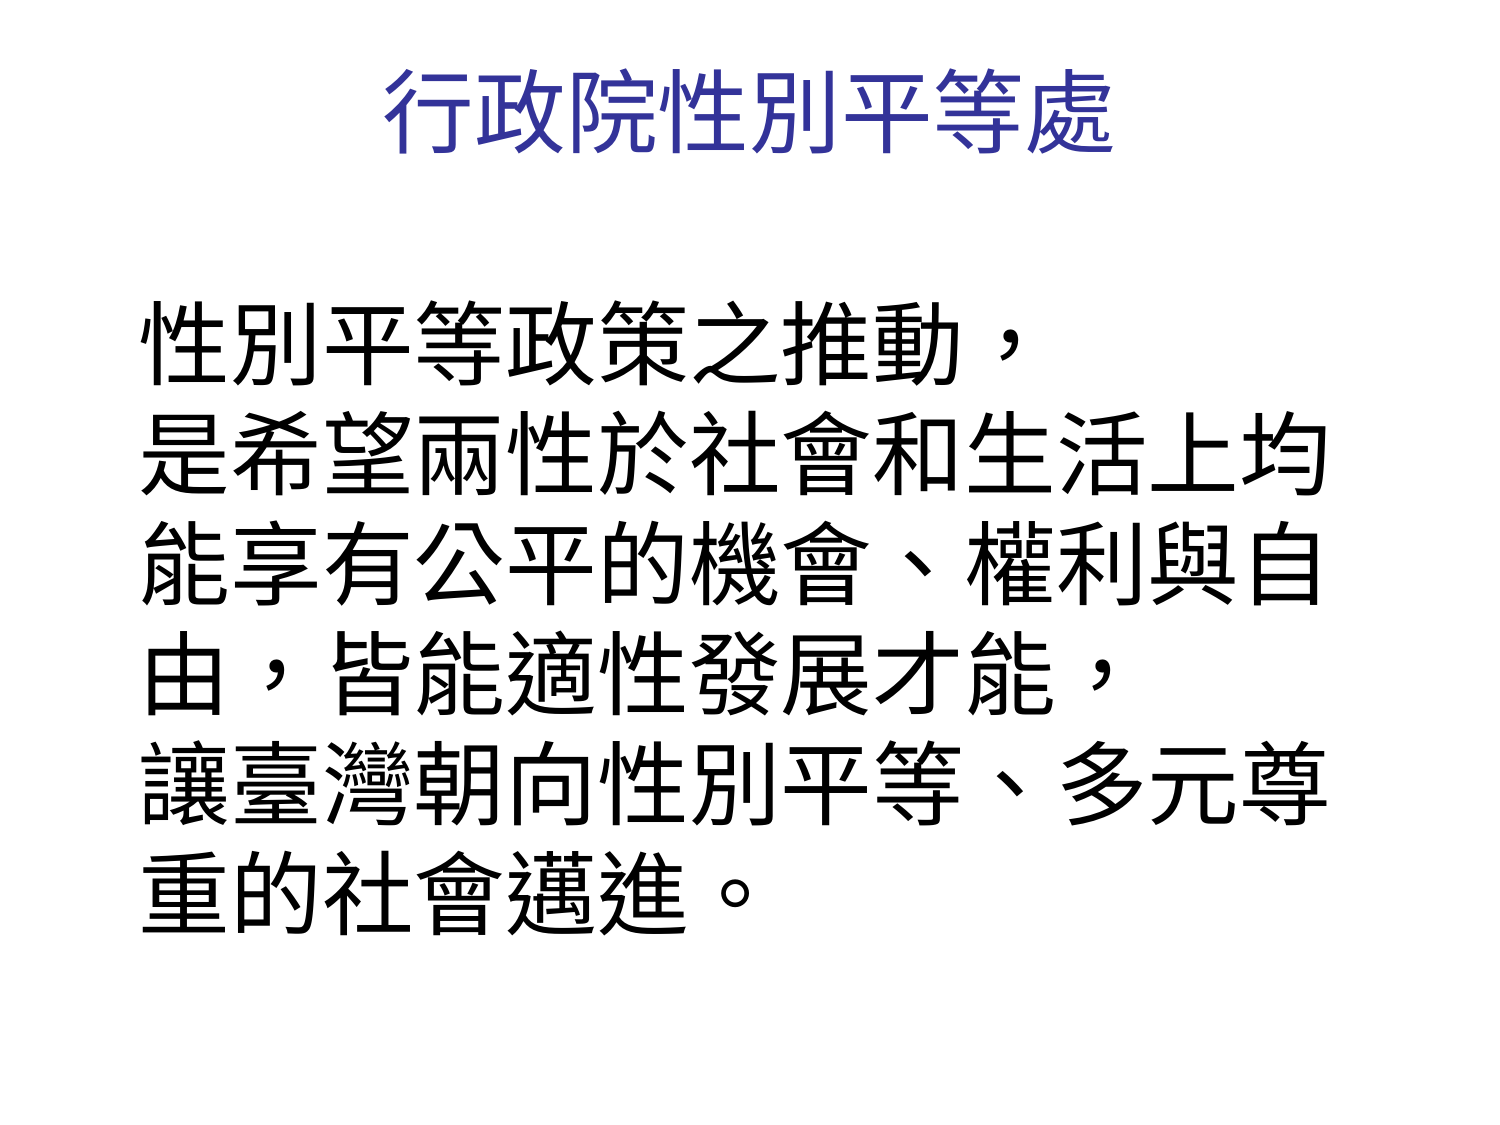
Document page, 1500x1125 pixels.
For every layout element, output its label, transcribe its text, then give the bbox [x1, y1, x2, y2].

title 行政院性別平等處 [112, 31, 1388, 188]
text_box 性別平等政策之推動， 是希望兩性於社會和生活上均能享有公平的機會、權利與自由，皆能適性發展才能， 讓臺灣朝向性別平等、多元尊重的社會邁進。 [1165, 538, 1221, 577]
text_box 性別平等政策之推動， 是希望兩性於社會和生活上均能享有公平的機會、權利與自由，皆能適性發展才能， 讓臺灣朝向性別平等、多元尊重的社會邁進。 [123, 538, 1399, 696]
